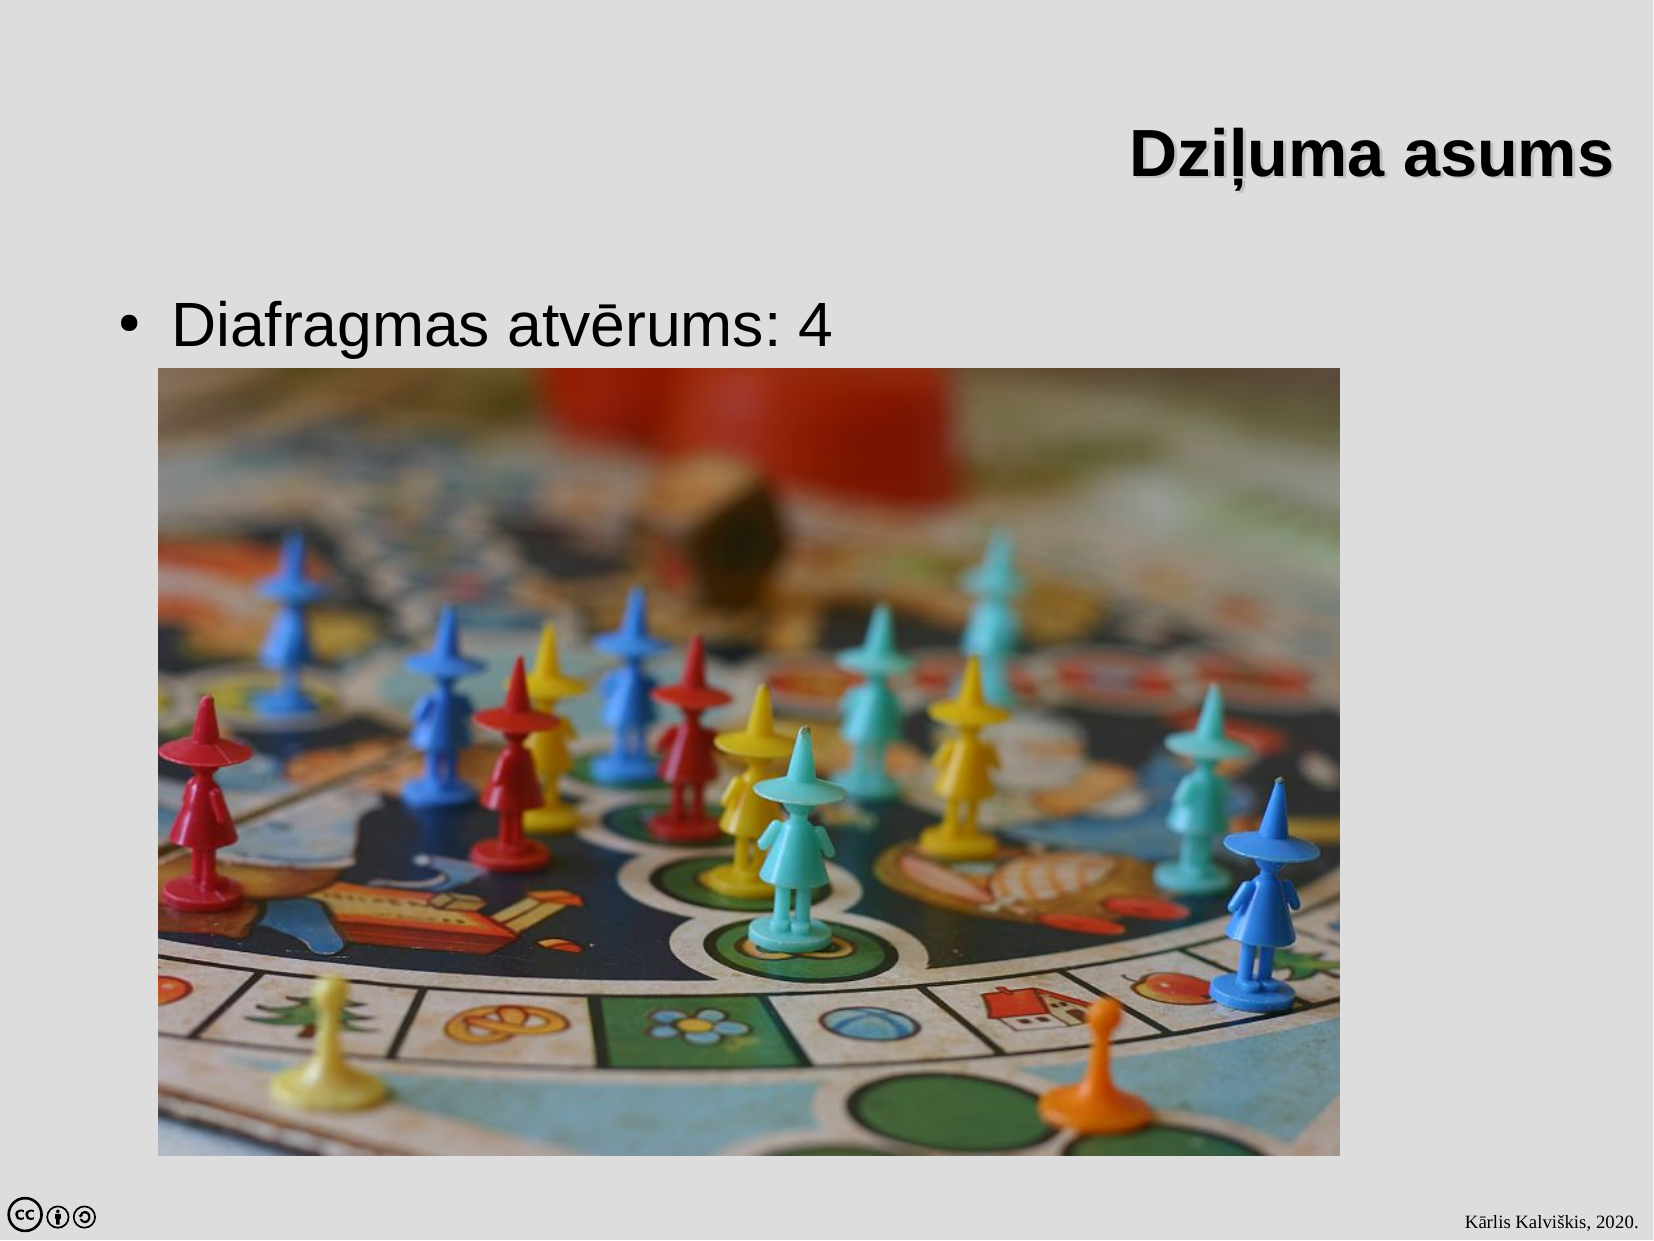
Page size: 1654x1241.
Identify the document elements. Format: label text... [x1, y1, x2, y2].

picture [158, 368, 1340, 1156]
title Dziļuma asums [42, 49, 1615, 257]
list Diafragmas atvērums: 4 [82, 290, 1571, 1094]
